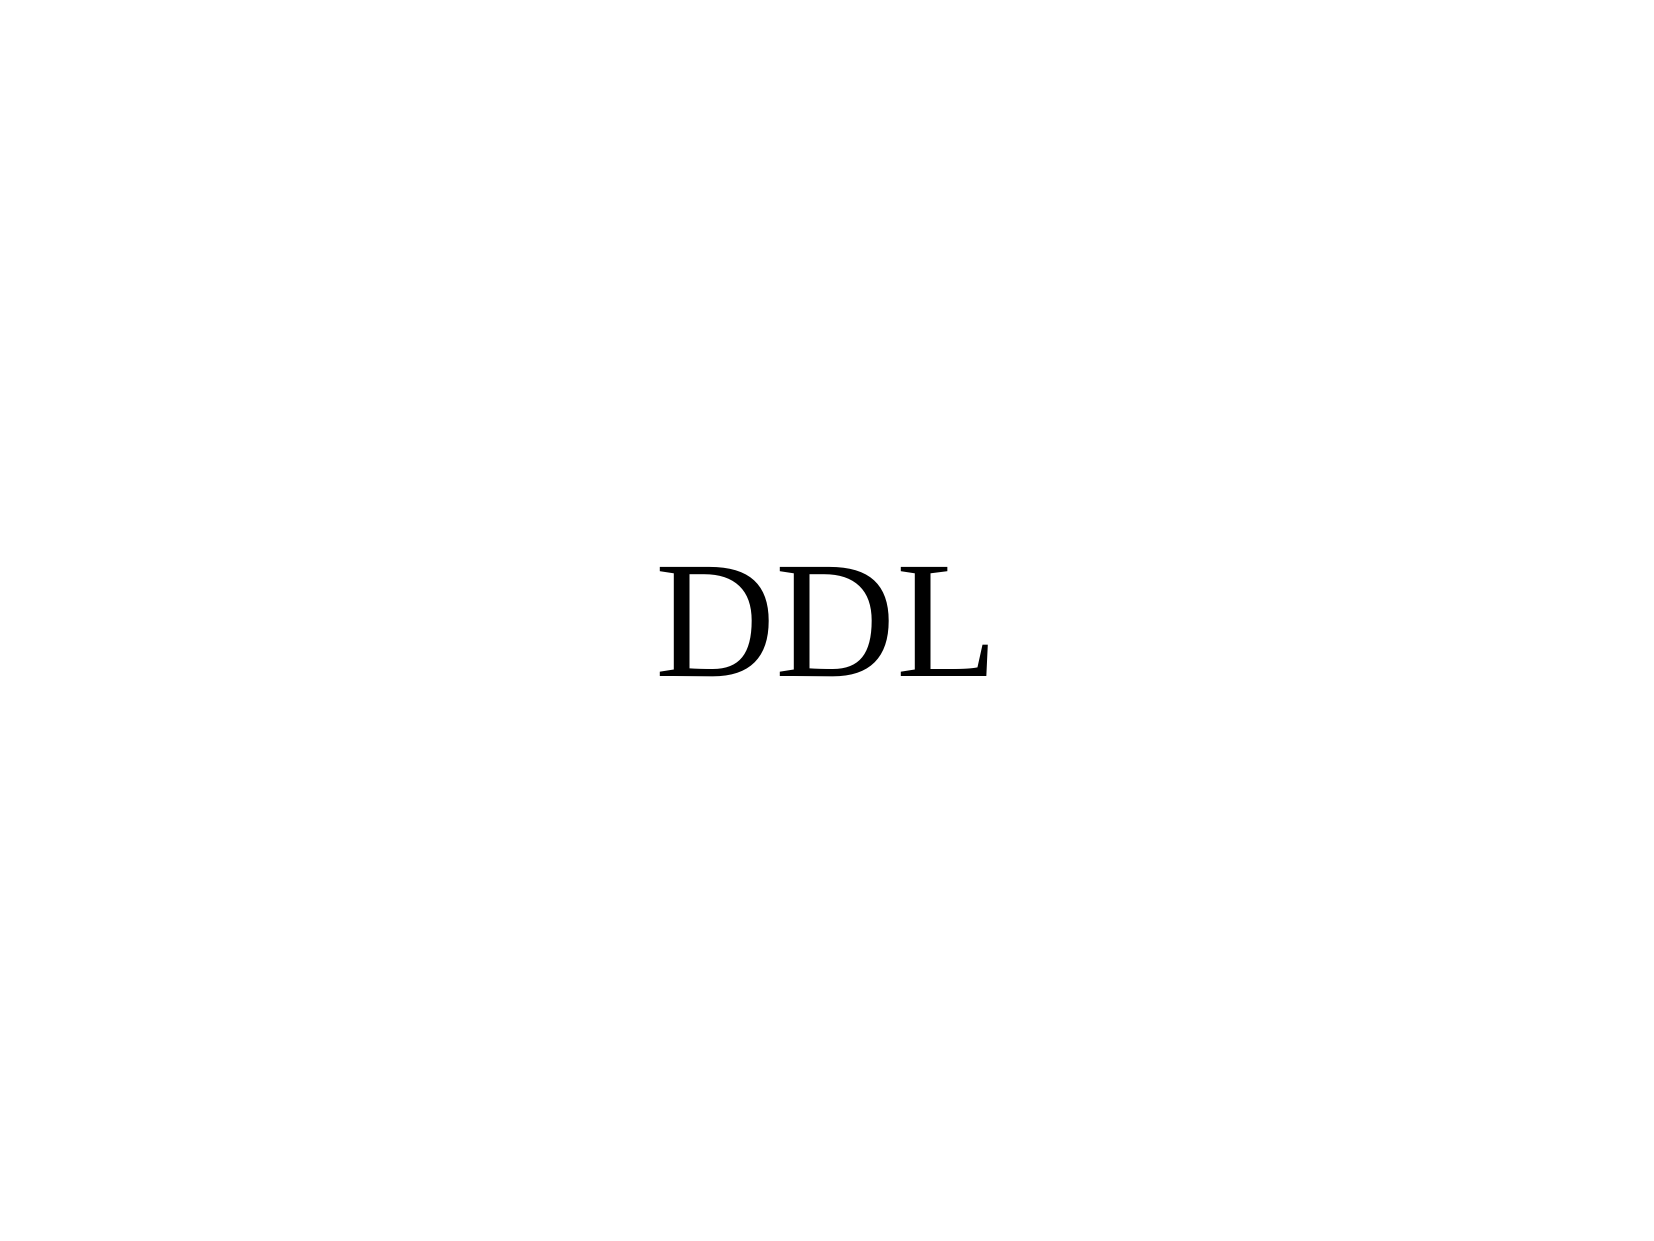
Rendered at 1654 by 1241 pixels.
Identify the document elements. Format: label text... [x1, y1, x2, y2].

title DDL [0, 516, 1654, 724]
